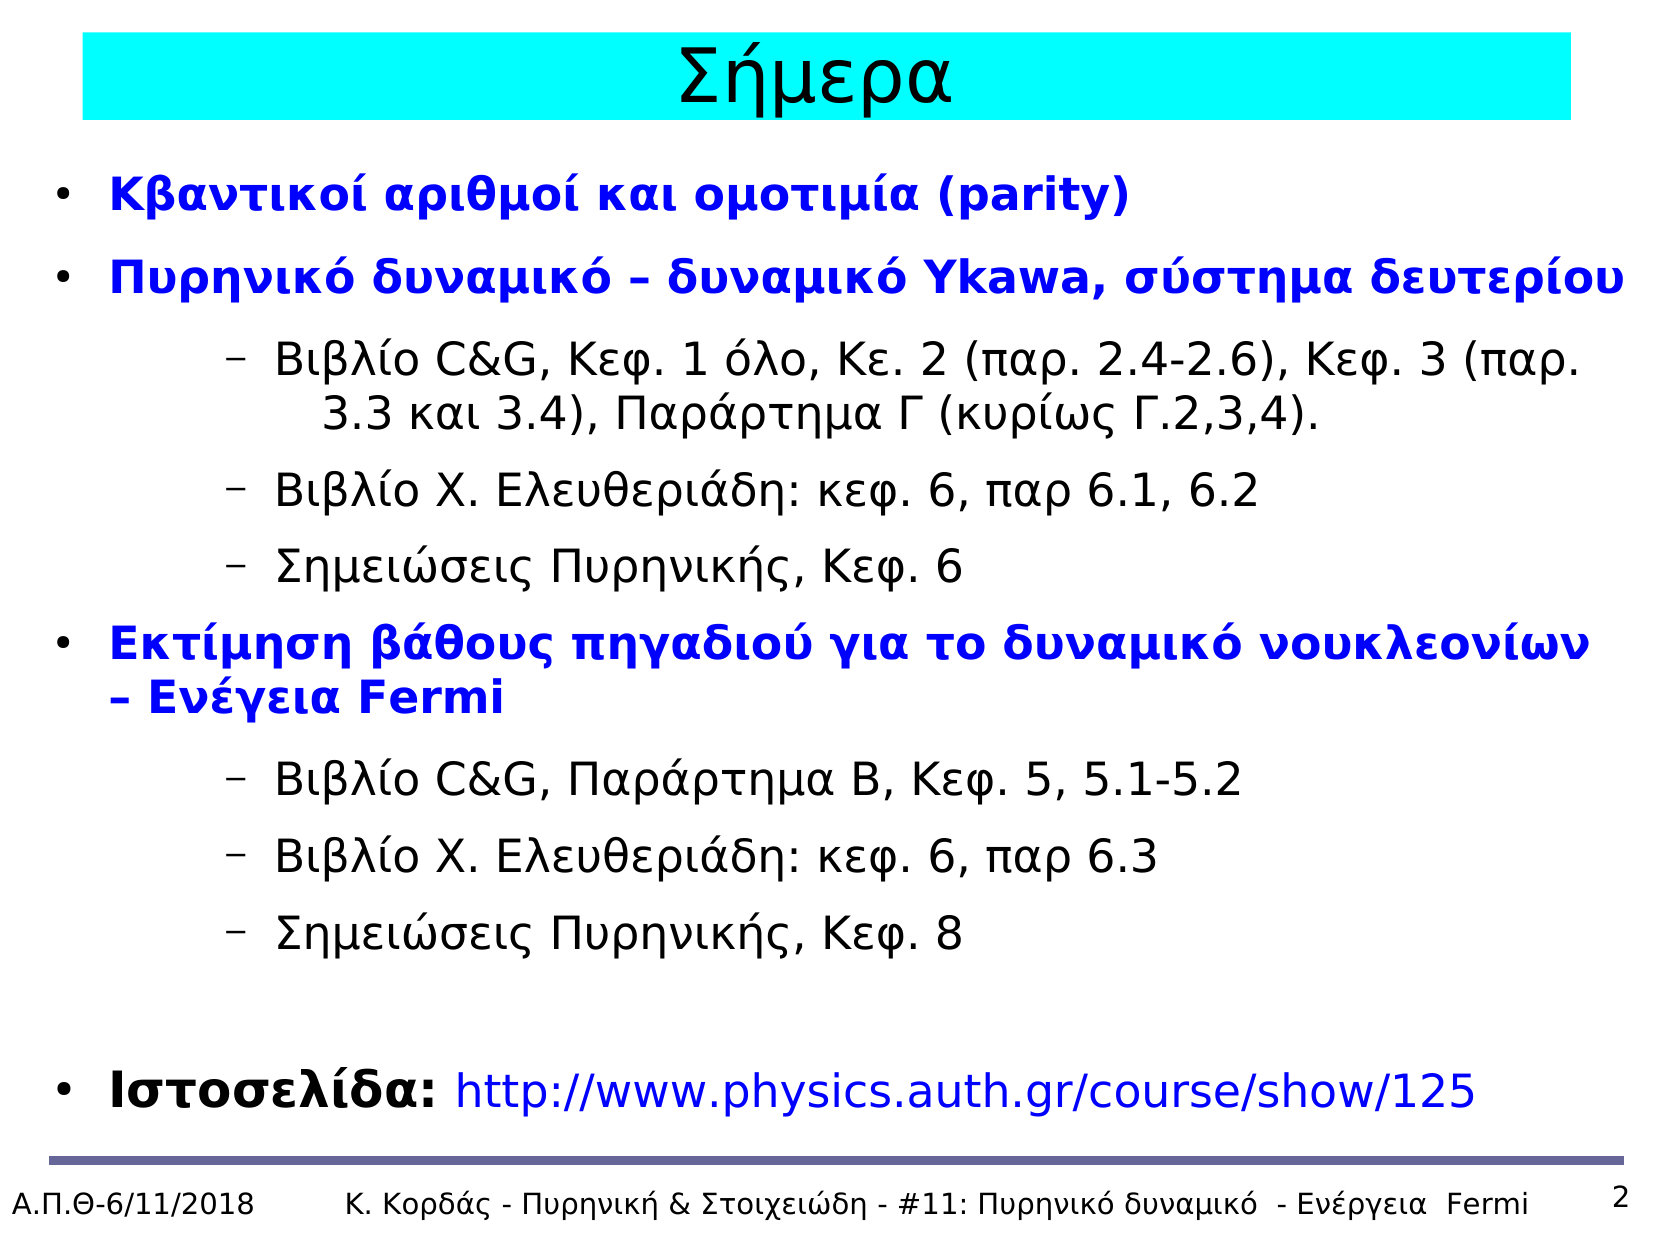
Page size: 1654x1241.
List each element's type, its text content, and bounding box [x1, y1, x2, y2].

title Σήμερα [82, 32, 1571, 120]
list Κβαντικοί αριθμοί και ομοτιμία (parity) Πυρηνικό δυναμικό – δυναμικό Ykawa, σύστημα δευτερίου Βιβλίο C&G, Κεφ. 1 όλο, Κε. 2 (παρ. 2.4-2.6), Κεφ. 3 (παρ. 3.3 και 3.4), Παράρτημα Γ (κυρίως Γ.2,3,4). Βιβλίο Χ. Ελευθεριάδη: κεφ. 6, παρ 6.1, 6.2 Σημειώσεις Πυρηνικής, Κεφ. 6 Εκτίμηση βάθους πηγαδιού για το δυναμικό νουκλεονίων – Ενέγεια Fermi Βιβλίο C&G, Παράρτημα Β, Κεφ. 5, 5.1-5.2 Βιβλίο Χ. Ελευθεριάδη: κεφ. 6, παρ 6.3 Σημειώσεις Πυρηνικής, Κεφ. 8 Ιστοσελίδα: http://www.physics.auth.gr/course/show/125 [37, 167, 1631, 1130]
